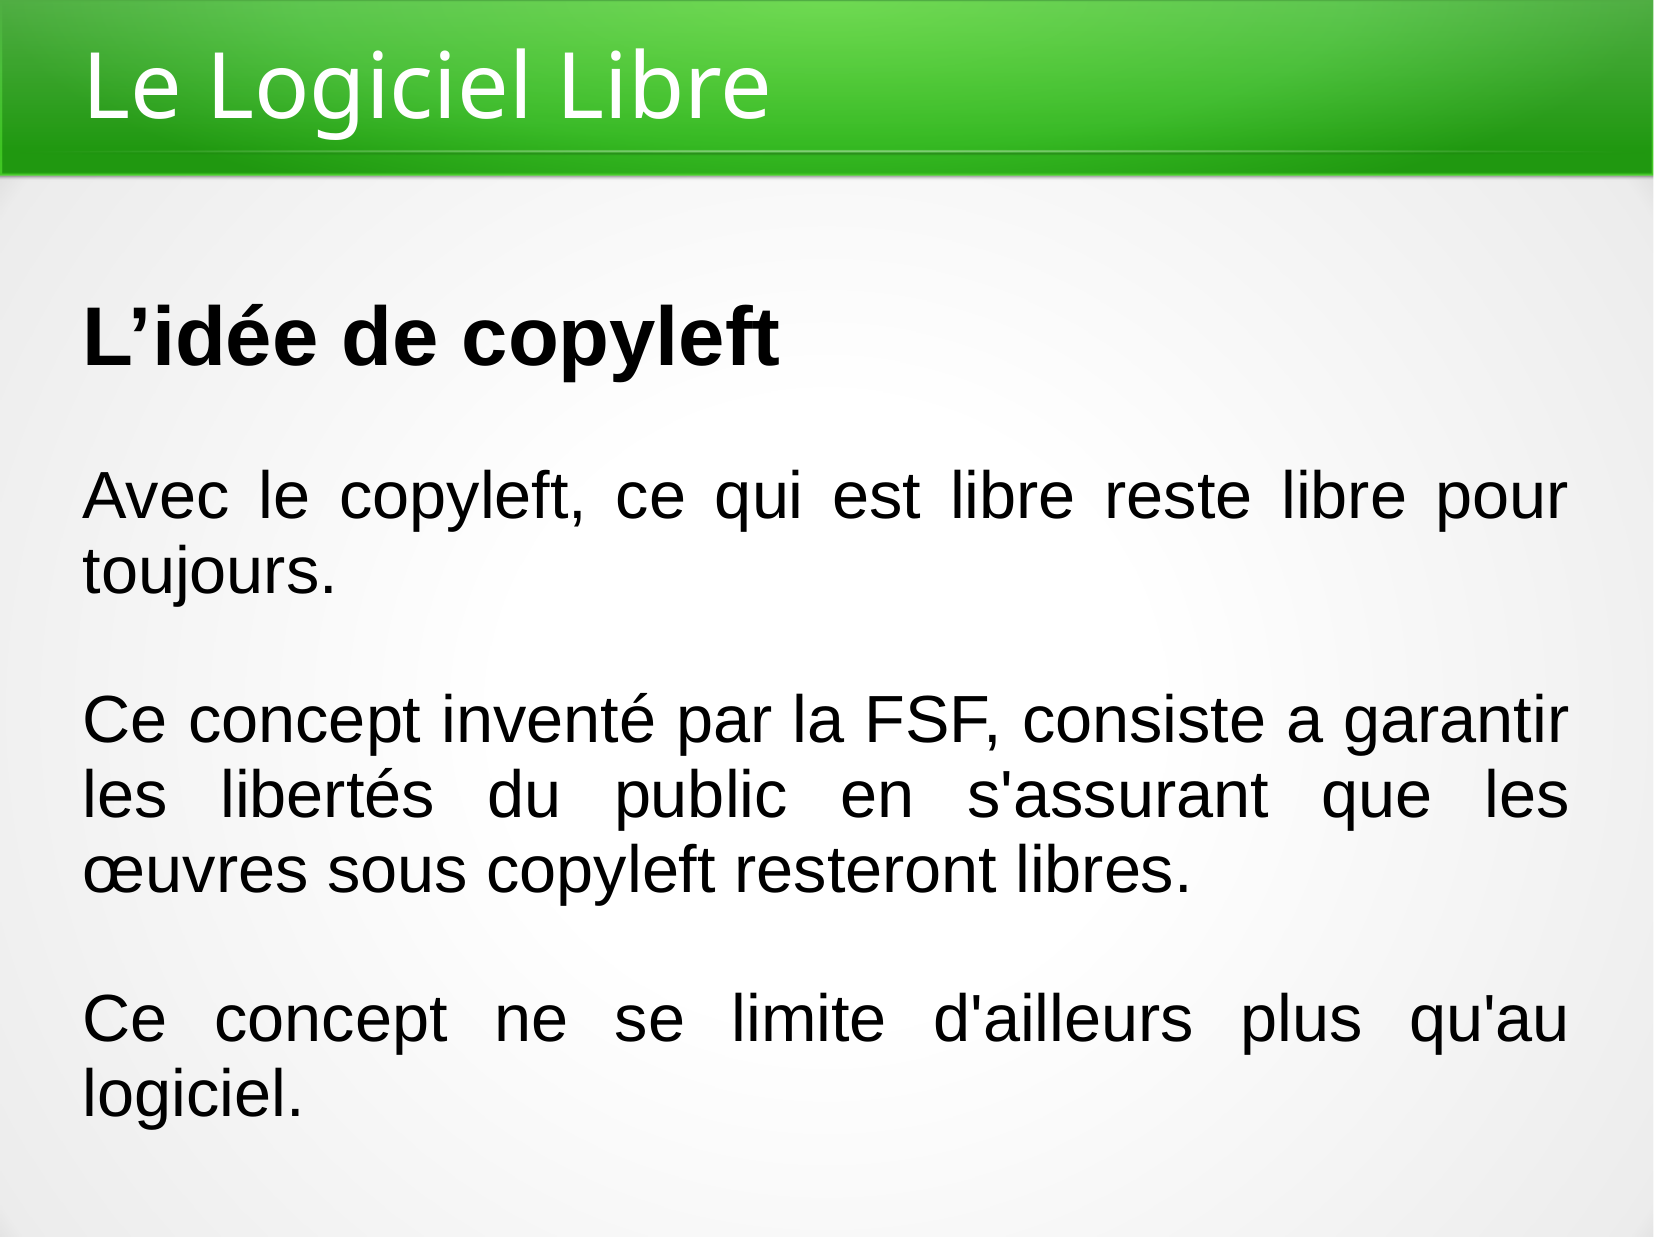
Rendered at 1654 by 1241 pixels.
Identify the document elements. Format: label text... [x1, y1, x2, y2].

picture [0, 0, 1654, 1237]
title Le Logiciel Libre [82, 11, 1571, 154]
subtitle L’idée de copyleft Avec le copyleft, ce qui est libre reste libre pour toujours. Ce concept inventé par la FSF, consiste a garantir les libertés du public en s'assurant que les œuvres sous copyleft resteront libres. Ce concept ne se limite d'ailleurs plus qu'au logiciel. [82, 290, 1571, 1131]
